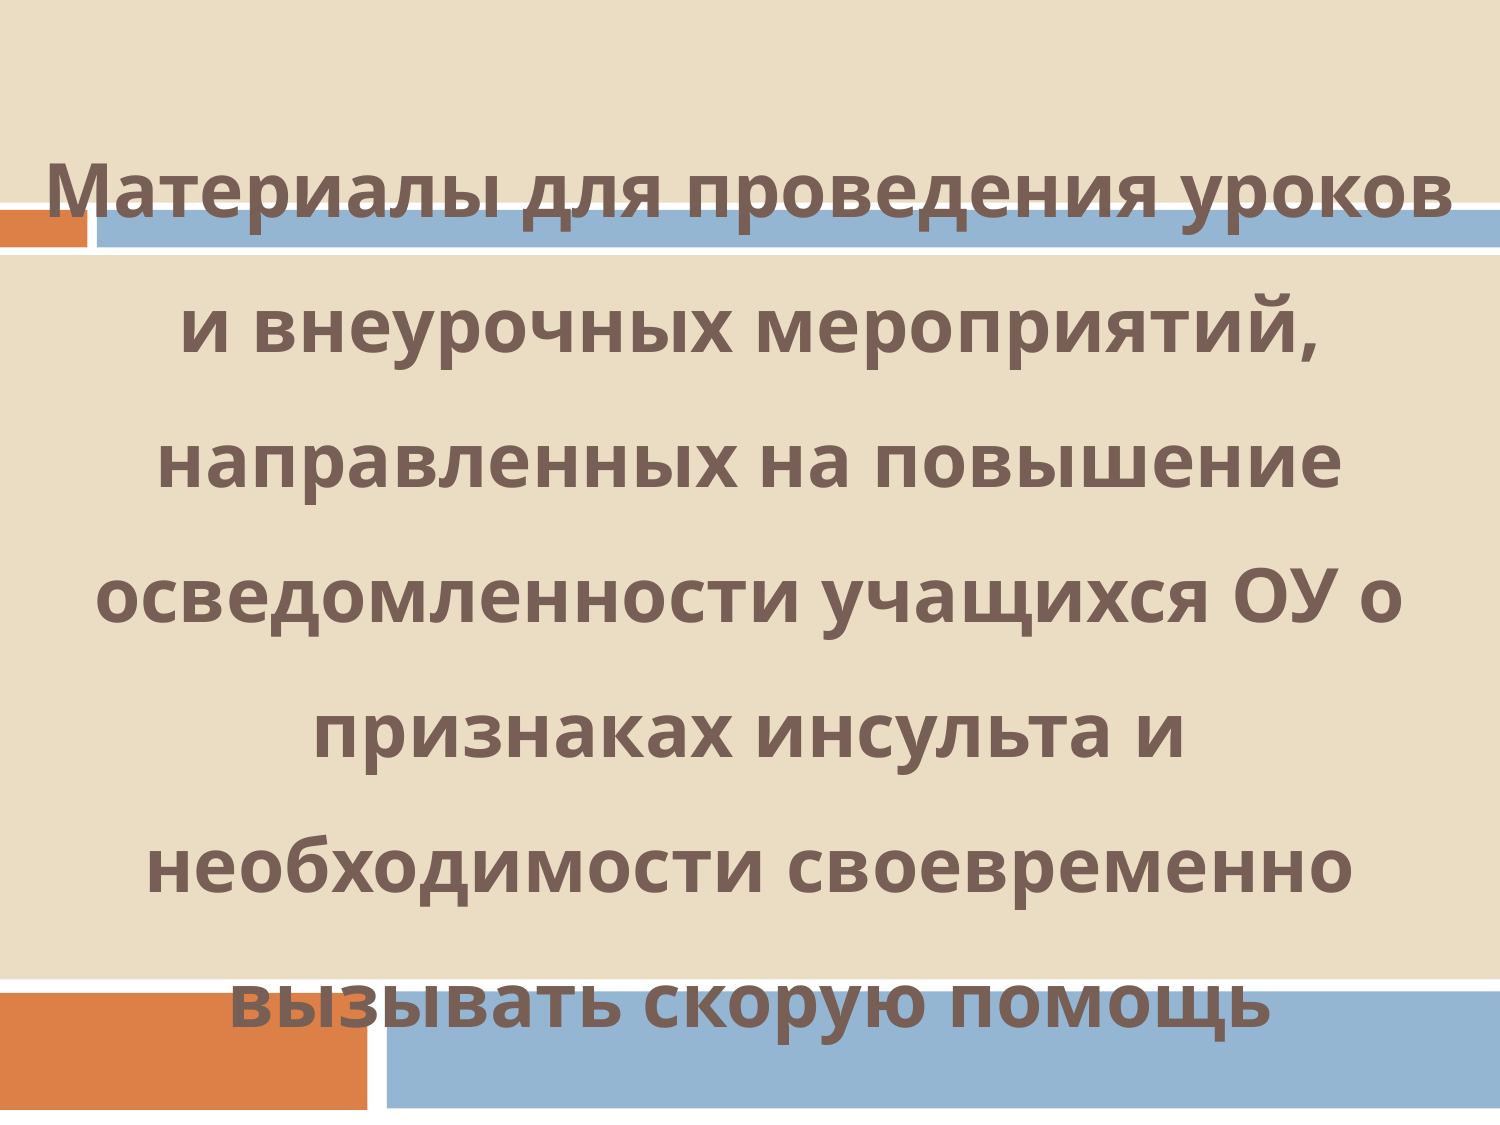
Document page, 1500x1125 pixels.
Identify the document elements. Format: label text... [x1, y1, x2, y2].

title Материалы для проведения уроков и внеурочных мероприятий, направленных на повышение осведомленности учащихся ОУ о признаках инсульта и необходимости своевременно вызывать скорую помощь [0, 90, 1500, 926]
